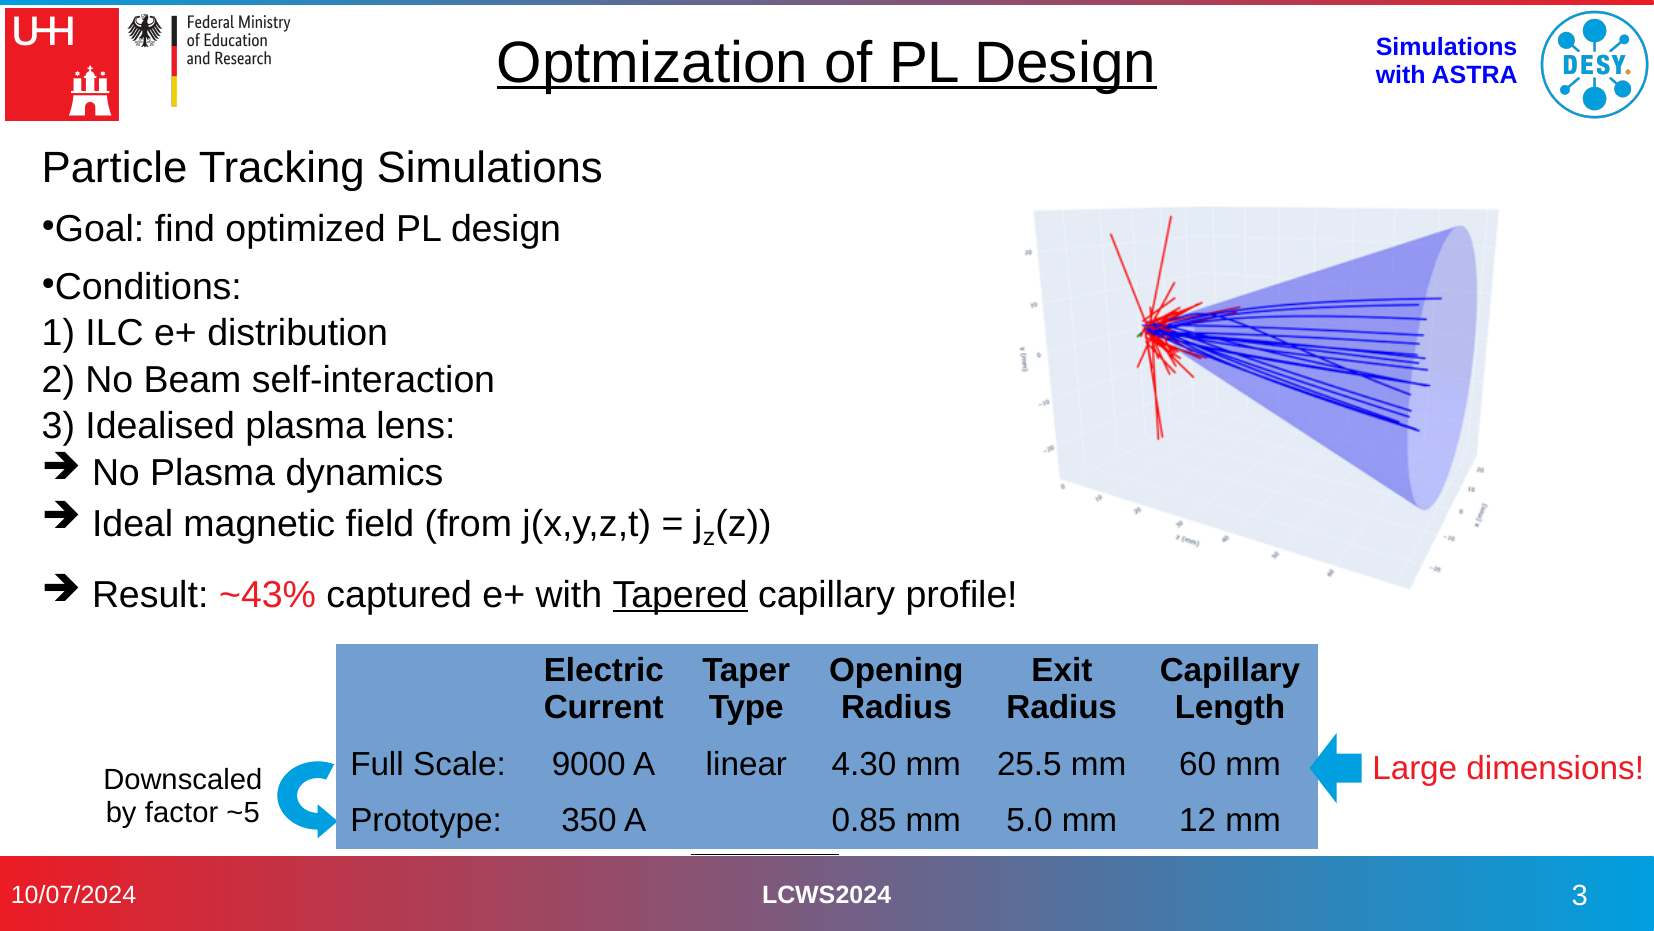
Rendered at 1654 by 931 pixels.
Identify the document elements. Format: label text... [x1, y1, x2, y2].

text_box [1505, 856, 1654, 931]
table_cell 4.30 mm [811, 738, 982, 794]
table_cell 350 A [526, 794, 681, 849]
table_cell 60 mm [1142, 738, 1318, 794]
text_box [278, 761, 336, 839]
table_header Capillary Length [1142, 644, 1318, 738]
table_cell 0.85 mm [811, 794, 982, 849]
table_header Exit Radius [982, 644, 1142, 738]
text_box Simulations with ASTRA [1358, 6, 1536, 116]
table_cell 5.0 mm [982, 794, 1142, 849]
table_cell linear [681, 738, 811, 849]
table_cell Full Scale: [336, 738, 526, 794]
table_cell 25.5 mm [982, 738, 1142, 794]
table_header [336, 644, 526, 738]
picture [1018, 201, 1506, 591]
table_header Taper Type [681, 644, 811, 738]
table_header Opening Radius [811, 644, 982, 738]
table_cell 9000 A [526, 738, 681, 794]
title Optmization of PL Design [354, 0, 1300, 119]
text_box Downscaled by factor ~5 [88, 755, 278, 836]
text_box LCWS2024 [147, 859, 1506, 931]
list Particle Tracking Simulations Goal: find optimized PL design Conditions: ILC e+ distribution No Beam self-interaction Idealised plasma lens: No Plasma dynamics Ideal magnetic field (from j(x,y,z,t) = jz(z)) Result: ~43% captured e+ with Tapered capillary profile! [41, 138, 1117, 789]
text_box [1309, 733, 1362, 804]
table_cell Prototype: [336, 794, 526, 849]
text_box Large dimensions! [1357, 742, 1654, 795]
text_box 10/07/2024 [0, 856, 148, 931]
table_cell 12 mm [1142, 794, 1318, 849]
table_header Electric Current [526, 644, 681, 738]
